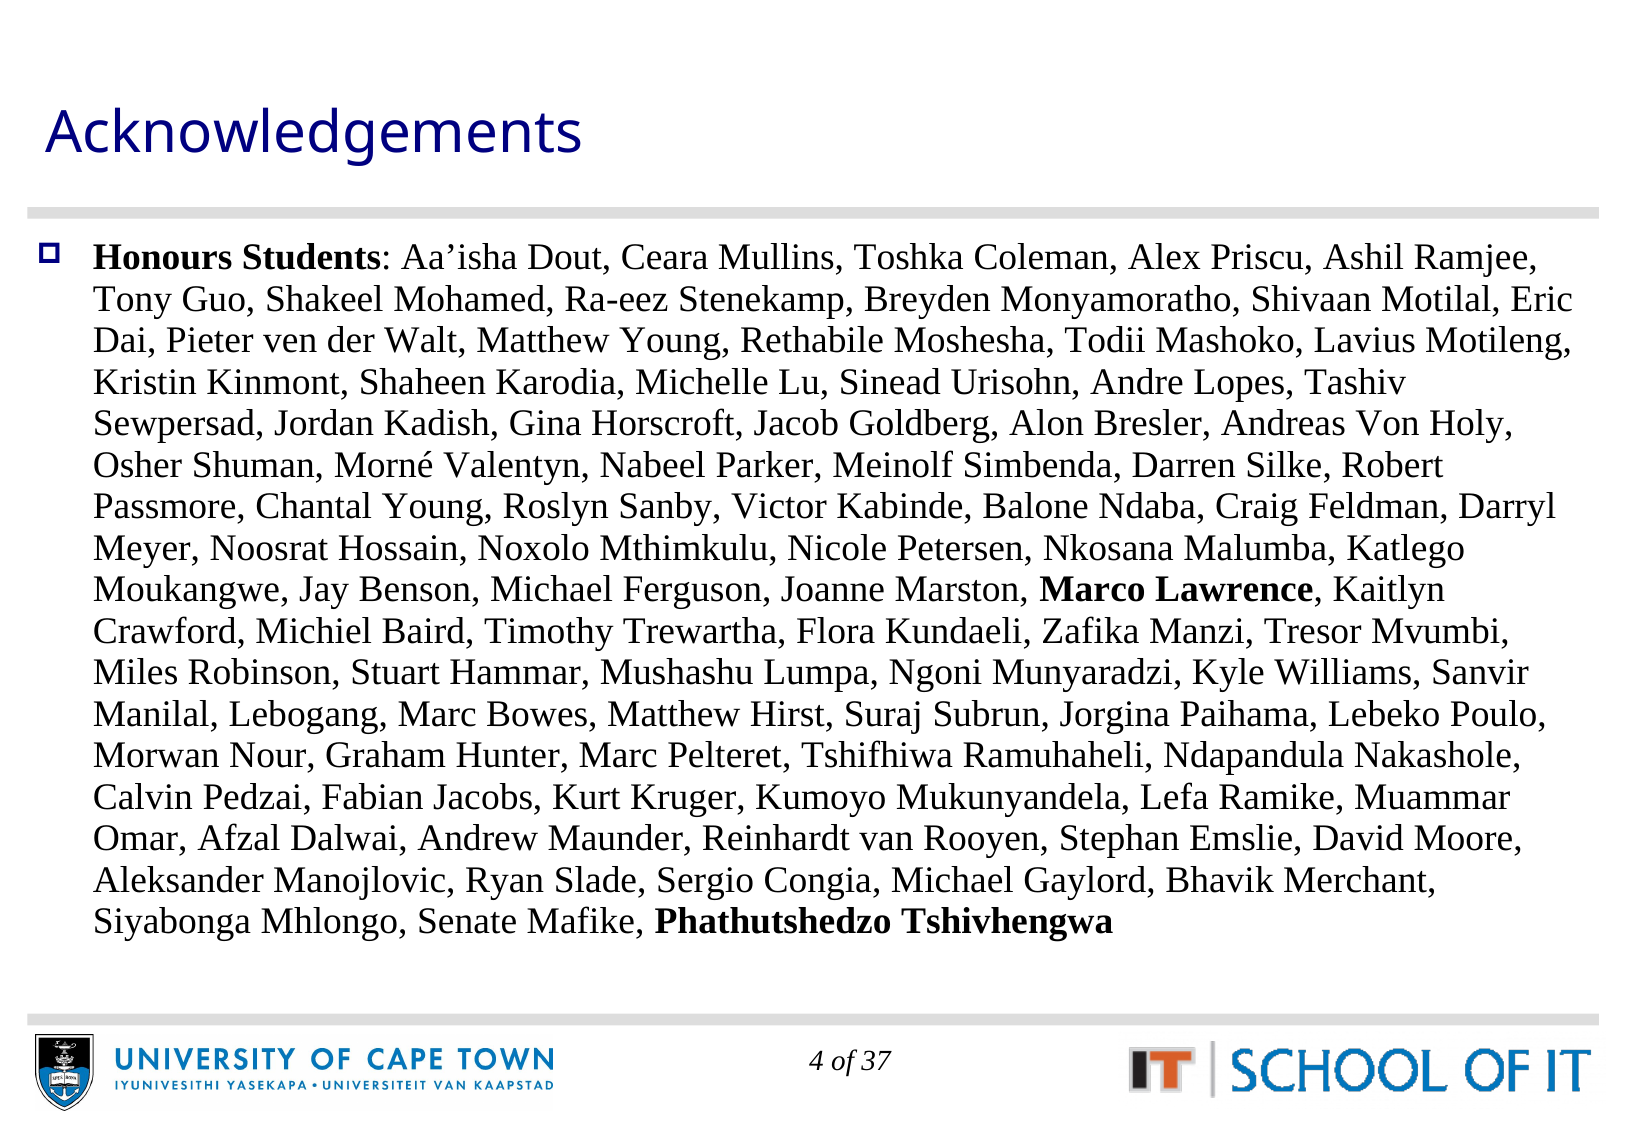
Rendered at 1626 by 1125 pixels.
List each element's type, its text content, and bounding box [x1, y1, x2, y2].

picture [35, 1034, 553, 1111]
title Acknowledgements [45, 66, 1583, 194]
list Honours Students: Aa’isha Dout, Ceara Mullins, Toshka Coleman, Alex Priscu, Ashil Ramjee, Tony Guo, Shakeel Mohamed, Ra-eez Stenekamp, Breyden Monyamoratho, Shivaan Motilal, Eric Dai, Pieter ven der Walt, Matthew Young, Rethabile Moshesha, Todii Mashoko, Lavius Motileng, Kristin Kinmont, Shaheen Karodia, Michelle Lu, Sinead Urisohn, Andre Lopes, Tashiv Sewpersad, Jordan Kadish, Gina Horscroft, Jacob Goldberg, Alon Bresler, Andreas Von Holy, Osher Shuman, Morné Valentyn, Nabeel Parker, Meinolf Simbenda, Darren Silke, Robert Passmore, Chantal Young, Roslyn Sanby, Victor Kabinde, Balone Ndaba, Craig Feldman, Darryl Meyer, Noosrat Hossain, Noxolo Mthimkulu, Nicole Petersen, Nkosana Malumba, Katlego Moukangwe, Jay Benson, Michael Ferguson, Joanne Marston, Marco Lawrence, Kaitlyn Crawford, Michiel Baird, Timothy Trewartha, Flora Kundaeli, Zafika Manzi, Tresor Mvumbi, Miles Robinson, Stuart Hammar, Mushashu Lumpa, Ngoni Munyaradzi, Kyle Williams, Sanvir Manilal, Lebogang, Marc Bowes, Matthew Hirst, Suraj Subrun, Jorgina Paihama, Lebeko Poulo, Morwan Nour, Graham Hunter, Marc Pelteret, Tshifhiwa Ramuhaheli, Ndapandula Nakashole, Calvin Pedzai, Fabian Jacobs, Kurt Kruger, Kumoyo Mukunyandela, Lefa Ramike, Muammar Omar, Afzal Dalwai, Andrew Maunder, Reinhardt van Rooyen, Stephan Emslie, David Moore, Aleksander Manojlovic, Ryan Slade, Sergio Congia, Michael Gaylord, Bhavik Merchant, Siyabonga Mhlongo, Senate Mafike, Phathutshedzo Tshivhengwa [36, 236, 1579, 998]
picture [1118, 1030, 1606, 1109]
